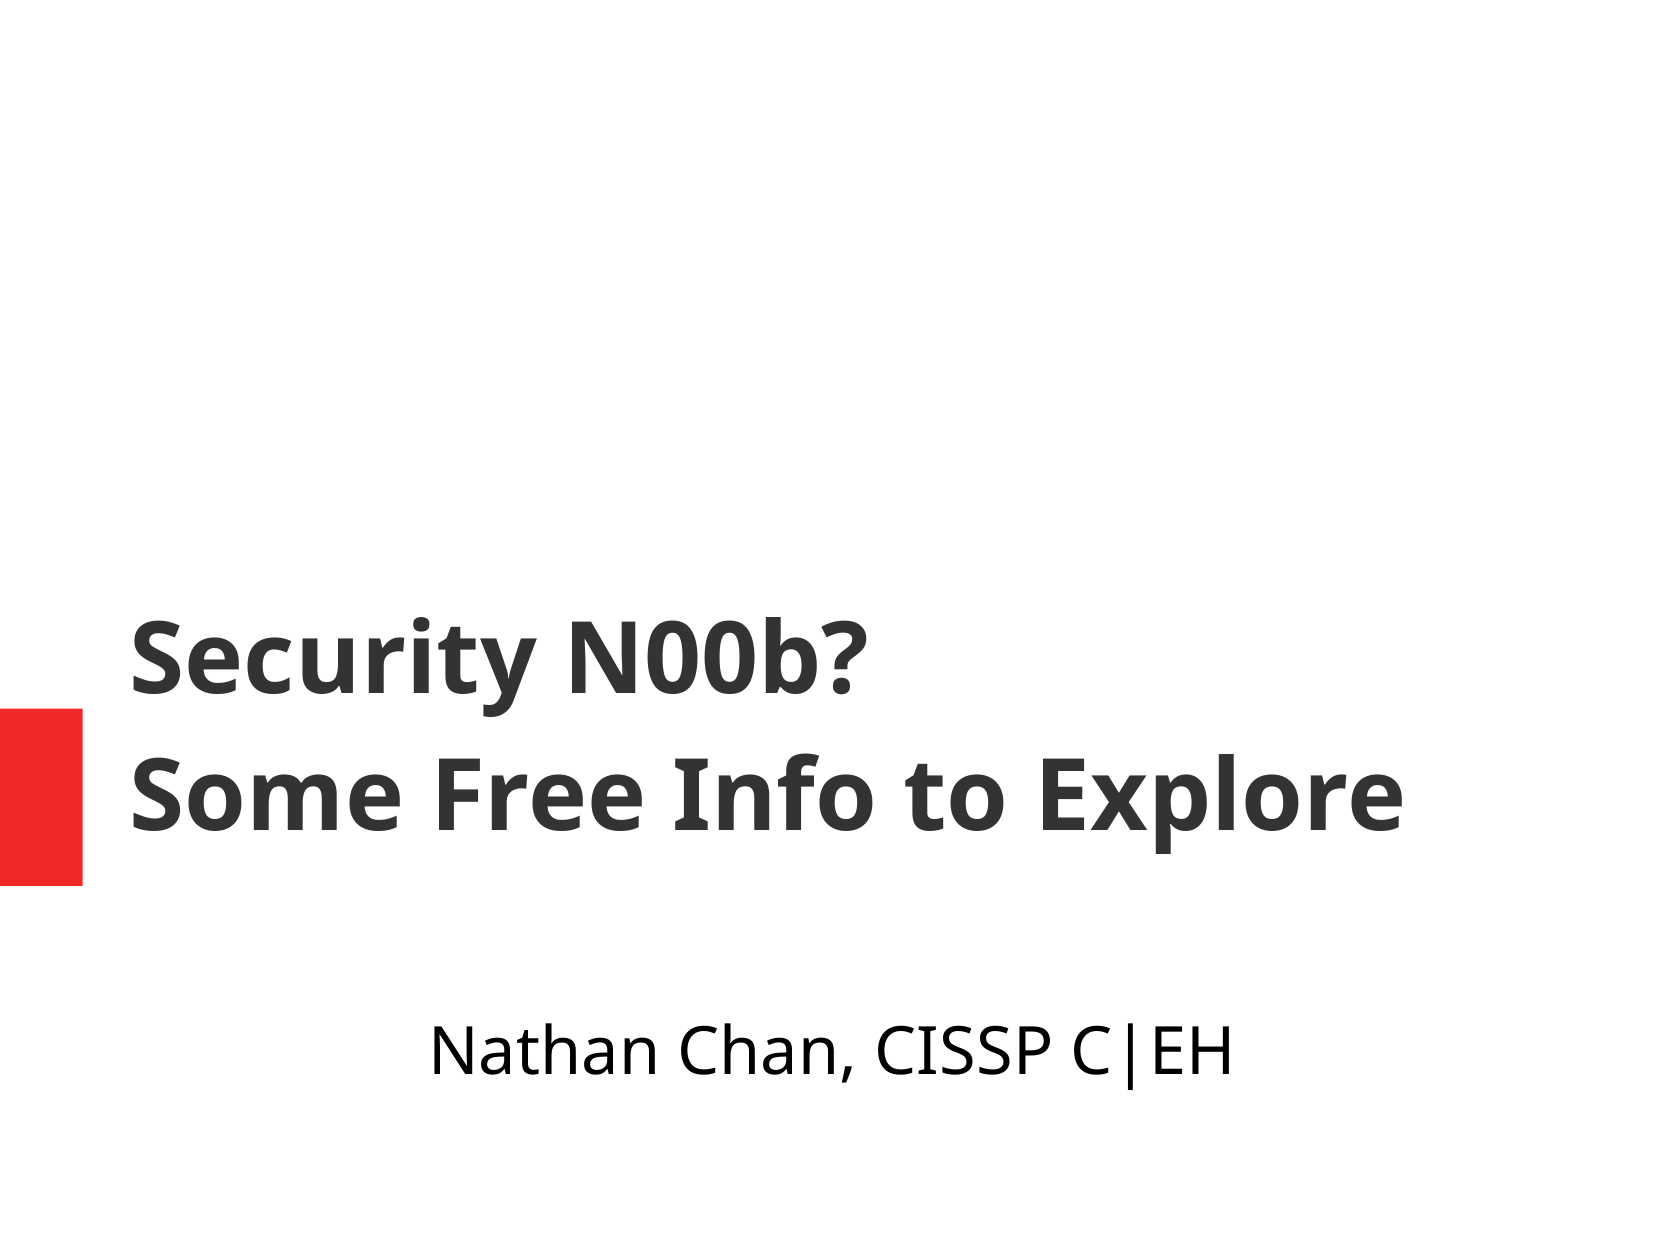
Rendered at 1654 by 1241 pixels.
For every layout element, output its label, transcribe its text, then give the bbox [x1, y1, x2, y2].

subtitle Nathan Chan, CISSP C|EH [129, 968, 1536, 1130]
title Security N00b? Some Free Info to Explore [129, 450, 1536, 968]
